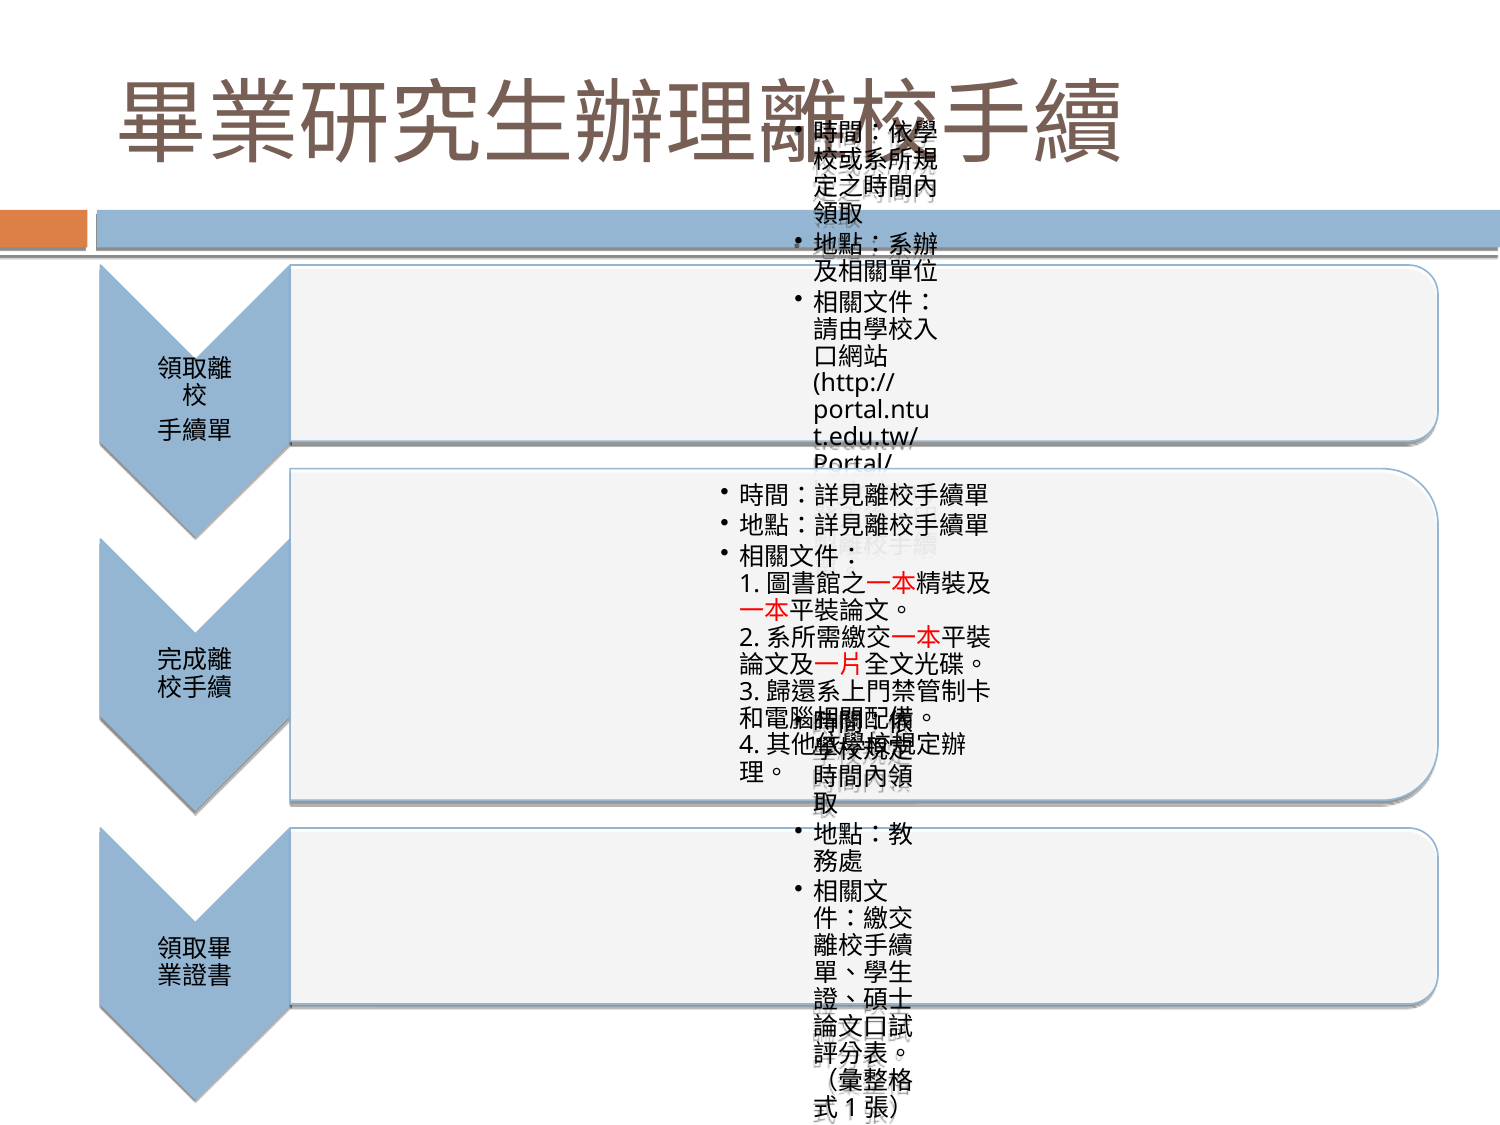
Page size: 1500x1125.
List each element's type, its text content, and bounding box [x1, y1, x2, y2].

text_box 領取離校 手續單 [100, 265, 290, 536]
text_box 領取畢業證書 [100, 827, 290, 1099]
text_box 時間：依學校或系所規定之時間內領取 地點：系辦及相關單位 相關文件：請由學校入口網站(http://portal.ntut.edu.tw/Portal/login.htm)登入後，印製離校手續單。 [290, 265, 1438, 442]
text_box 時間：依學校規定時間內領取 地點：教務處 相關文件：繳交離校手續單、學生證、碩士論文口試評分表。（彙整格式1張） [290, 827, 1438, 1005]
title 畢業研究生辦理離校手續 [100, 37, 1438, 200]
text_box 時間：詳見離校手續單 地點：詳見離校手續單 相關文件： 1.圖書館之一本精裝及一本平裝論文。 2.系所需繳交一本平裝論文及一片全文光碟。 3.歸還系上門禁管制卡和電腦相關配備。 4.其他依學校規定辦理。 [290, 468, 1438, 801]
text_box 完成離校手續 [100, 538, 290, 810]
